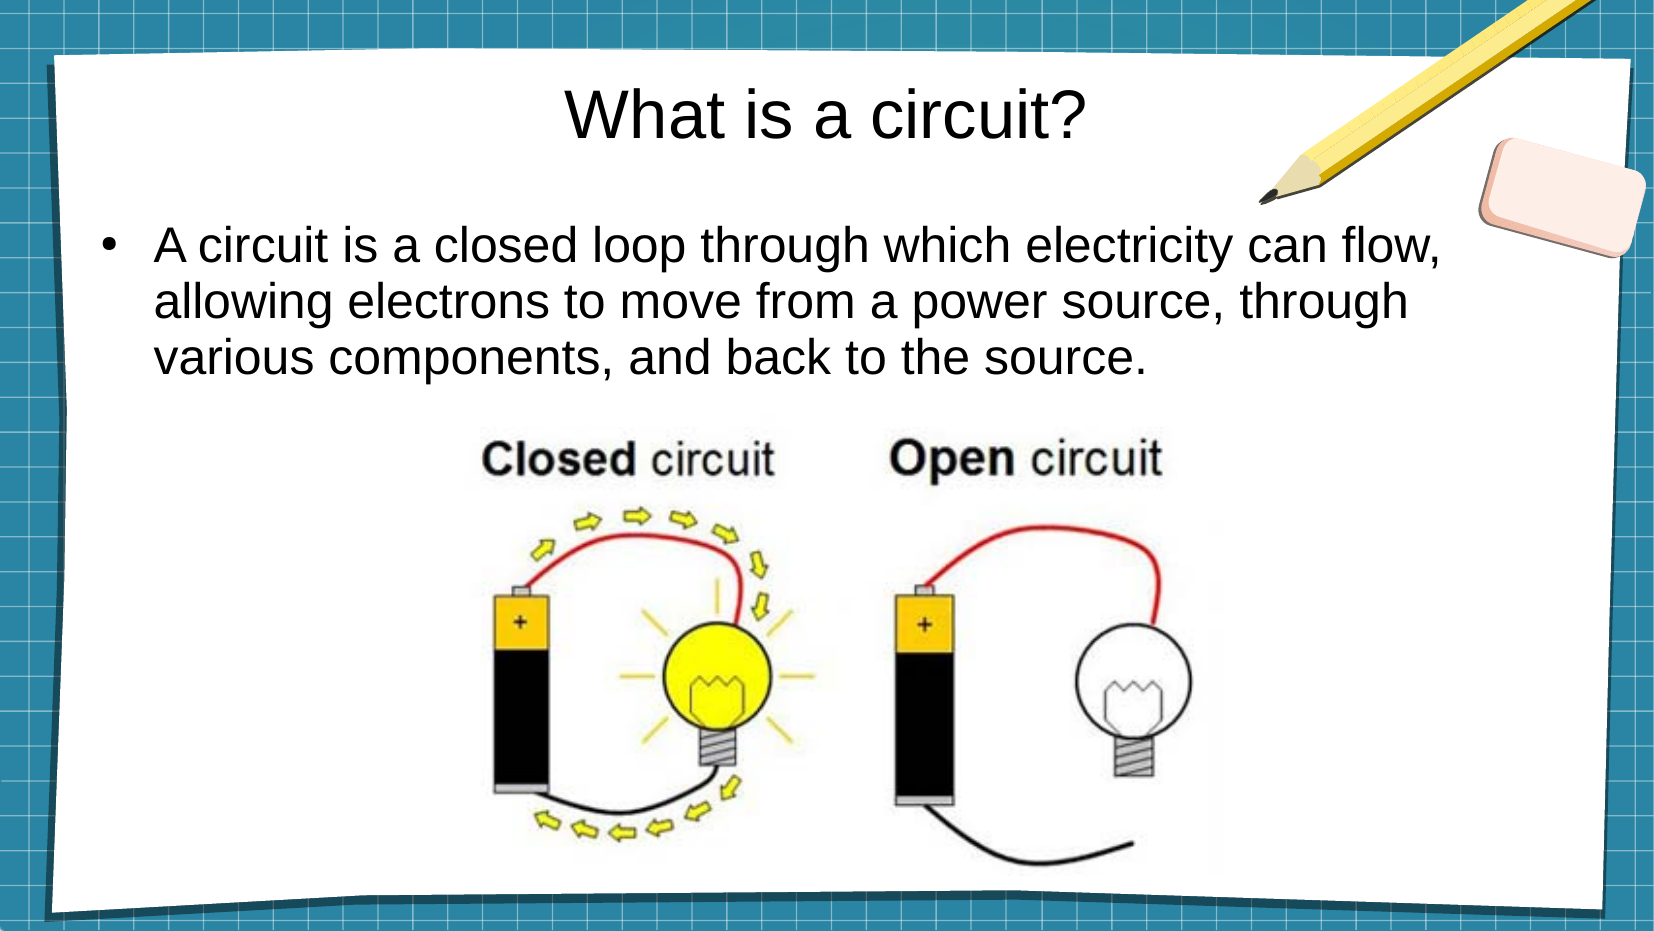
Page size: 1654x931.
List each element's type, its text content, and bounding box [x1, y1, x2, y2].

title What is a circuit? [82, 37, 1571, 193]
list A circuit is a closed loop through which electricity can flow, allowing electrons to move from a power source, through various components, and back to the source. [82, 217, 1571, 413]
picture [450, 412, 1225, 876]
